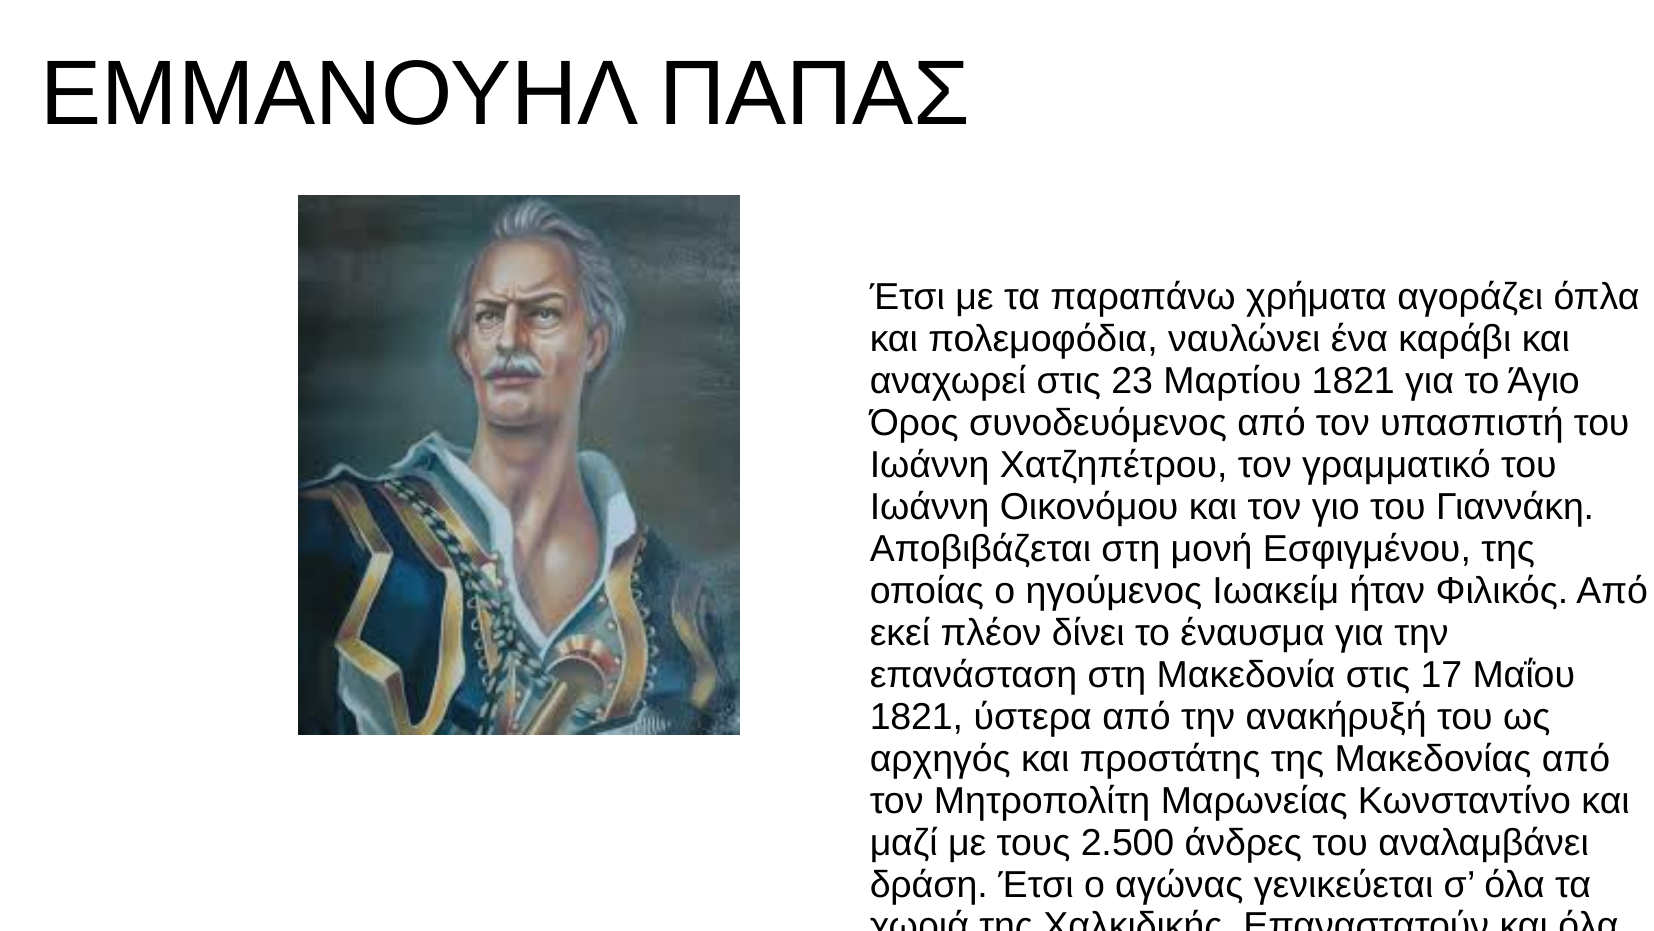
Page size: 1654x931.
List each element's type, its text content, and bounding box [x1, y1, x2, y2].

title ΕΜΜΑΝΟΥΗΛ ΠΑΠΑΣ [0, 15, 1264, 171]
picture [298, 195, 740, 735]
text_box Έτσι με τα παραπάνω χρήματα αγοράζει όπλα και πολεμοφόδια, ναυλώνει ένα καράβι και αναχωρεί στις 23 Μαρτίου 1821 για το Άγιο Όρος συνοδευόμενος από τον υπασπιστή του Ιωάννη Χατζηπέτρου, τον γραμματικό του Ιωάννη Οικονόμου και τον γιο του Γιαννάκη. Αποβιβάζεται στη μονή Εσφιγμένου, της οποίας ο ηγούμενος Ιωακείμ ήταν Φιλικός. Από εκεί πλέον δίνει το έναυσμα για την επανάσταση στη Μακεδονία στις 17 Μαΐου 1821, ύστερα από την ανακήρυξή του ως αρχηγός και προστάτης της Μακεδονίας από τον Μητροπολίτη Μαρωνείας Κωνσταντίνο και μαζί με τους 2.500 άνδρες του αναλαμβάνει δράση. Έτσι ο αγώνας γενικεύεται σ’ όλα τα χωριά της Χαλκιδικής. Επαναστατούν και όλα τα μοναστήρια του Αγίου Όρους και προσφέρουν οι μοναχοί τις πολύτιμες υπηρεσίες τους και τη ζωή τους στον αγώνα. [855, 267, 1654, 931]
